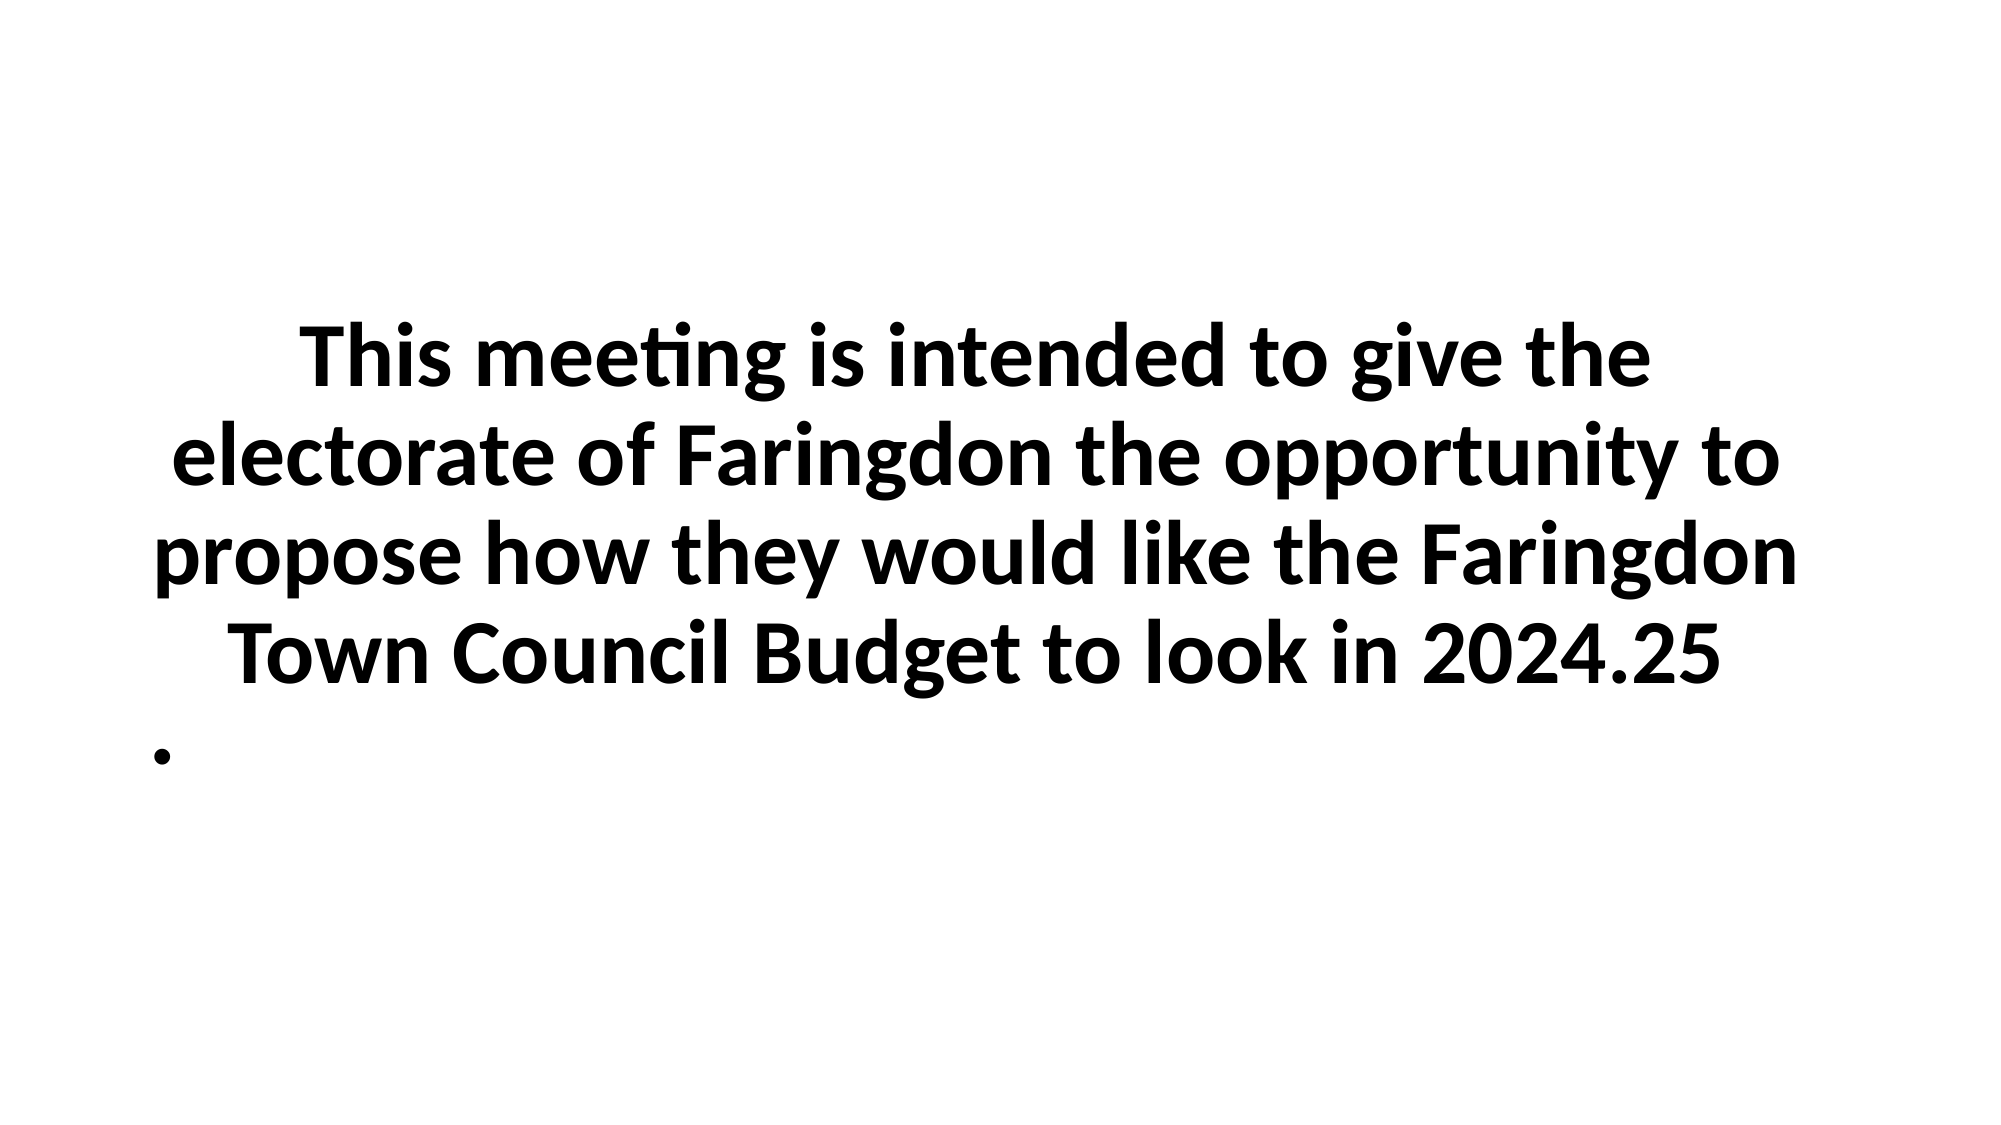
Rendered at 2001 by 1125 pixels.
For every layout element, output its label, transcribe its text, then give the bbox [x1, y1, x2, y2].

list This meeting is intended to give the electorate of Faringdon the opportunity to propose how they would like the Faringdon Town Council Budget to look in 2024.25 [137, 299, 1863, 1014]
